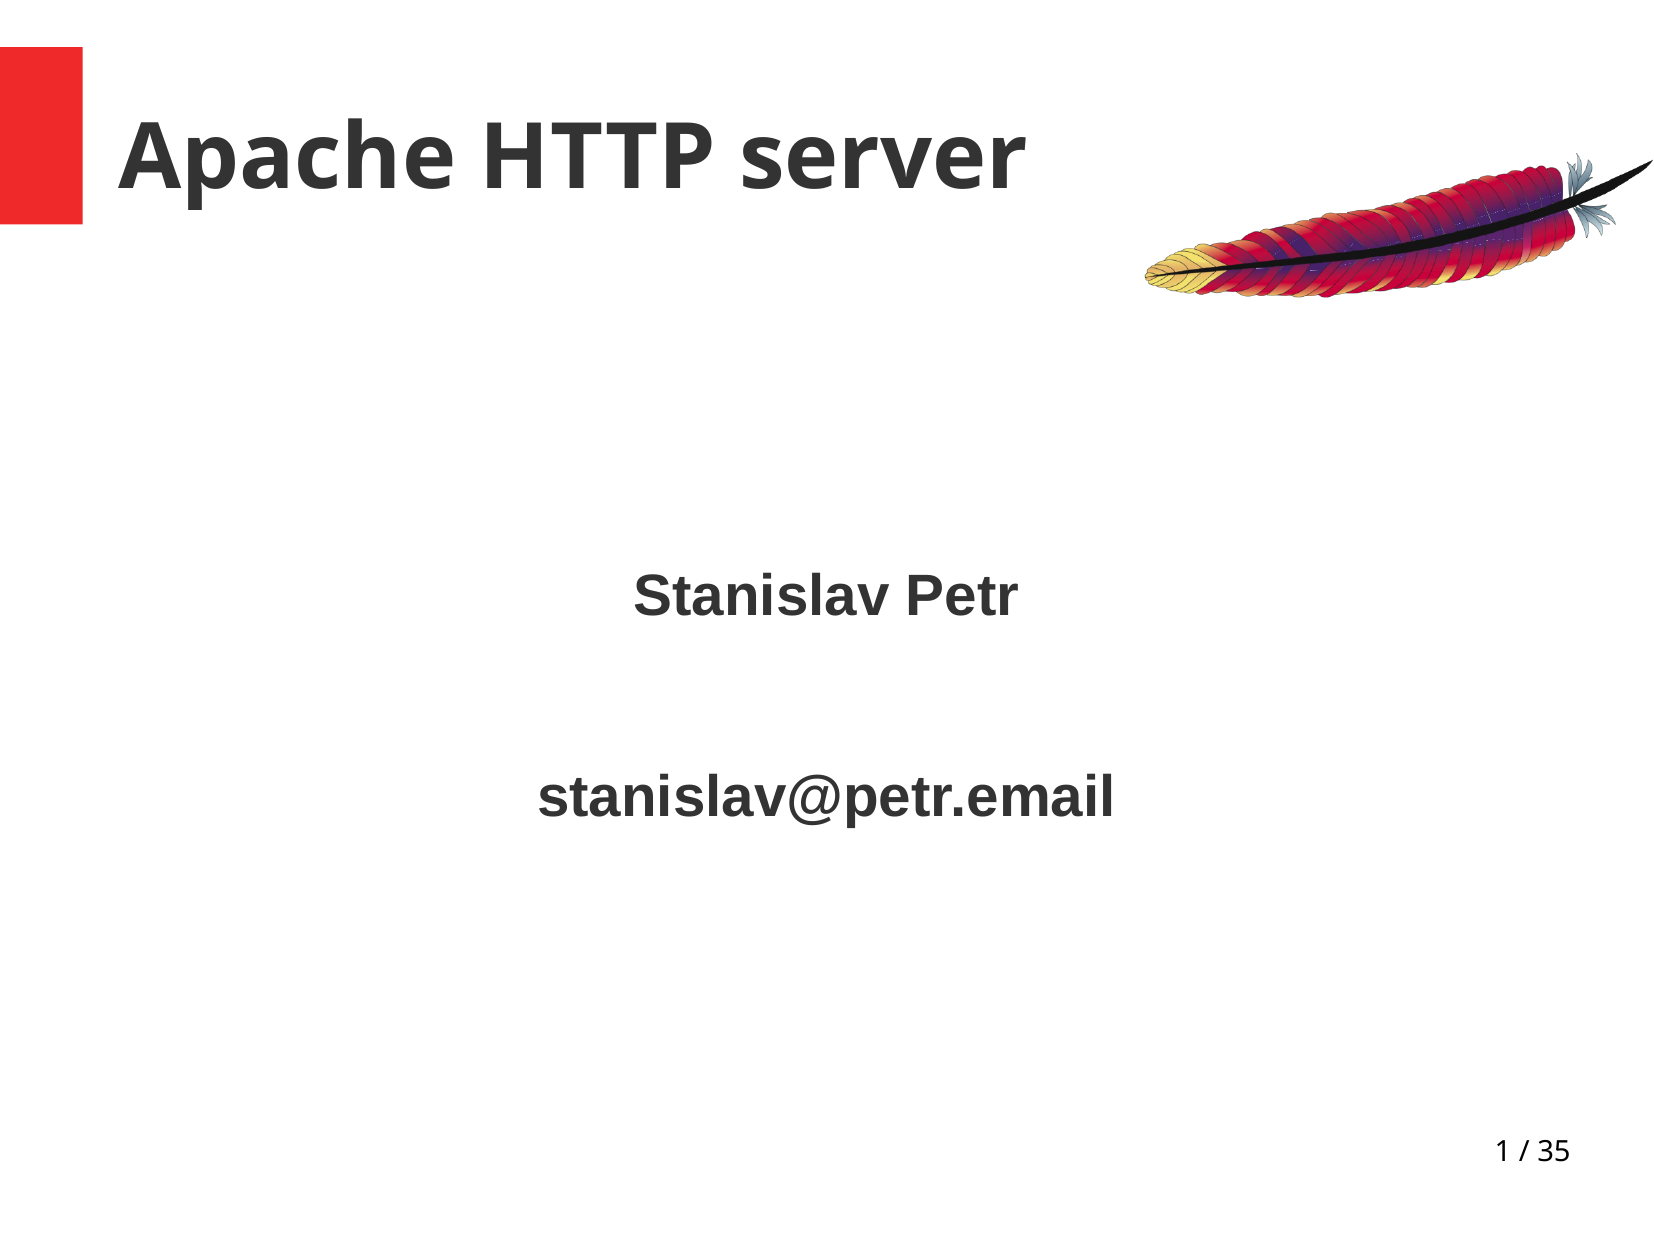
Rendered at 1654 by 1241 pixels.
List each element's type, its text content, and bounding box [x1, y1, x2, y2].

picture [1144, 153, 1654, 298]
list Stanislav Petr stanislav@petr.email [118, 354, 1536, 1074]
title Apache HTTP server [118, 49, 1571, 257]
